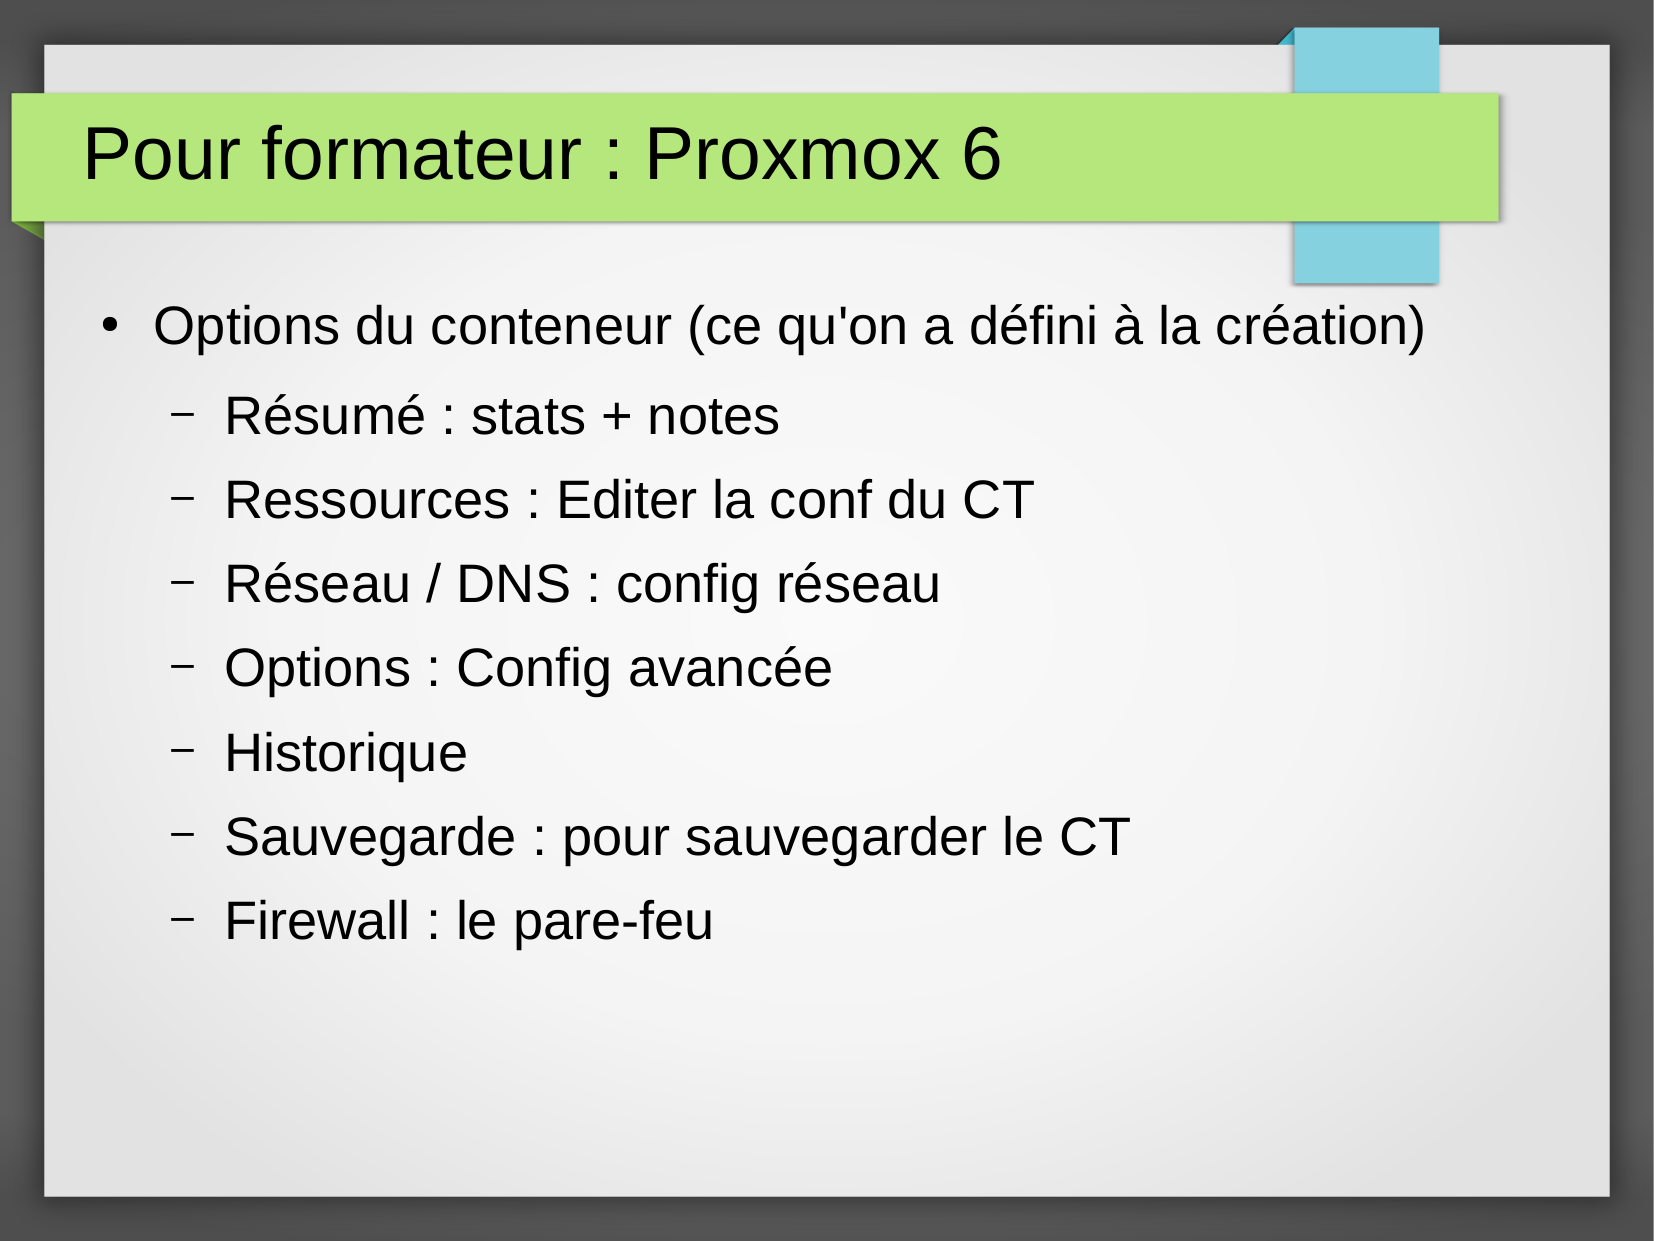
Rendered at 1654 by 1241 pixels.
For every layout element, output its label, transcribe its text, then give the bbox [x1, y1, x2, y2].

picture [0, 0, 1654, 1241]
title Pour formateur : Proxmox 6 [82, 94, 1264, 213]
list Options du conteneur (ce qu'on a défini à la création) Résumé : stats + notes Ressources : Editer la conf du CT Réseau / DNS : config réseau Options : Config avancée Historique Sauvegarde : pour sauvegarder le CT Firewall : le pare-feu [82, 295, 1571, 1015]
